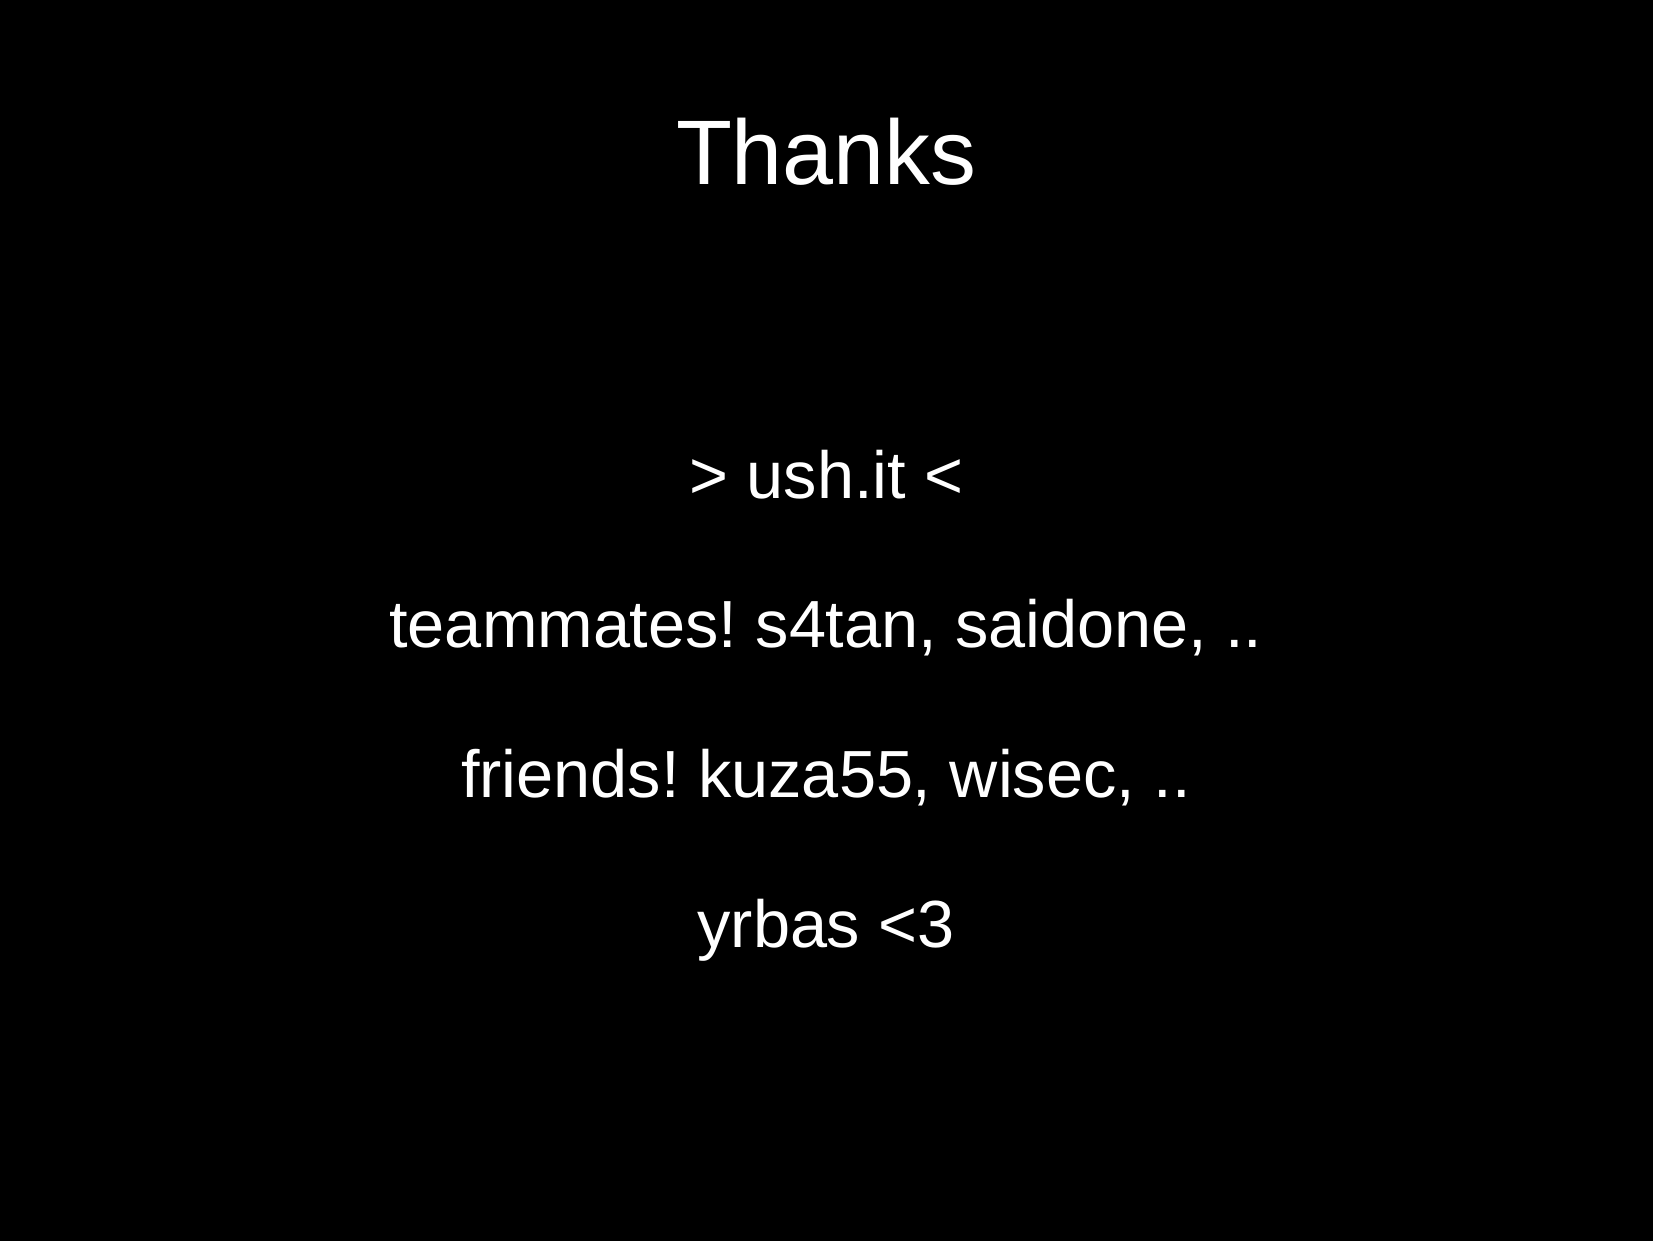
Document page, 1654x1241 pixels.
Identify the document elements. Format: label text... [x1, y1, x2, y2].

subtitle > ush.it < teammates! s4tan, saidone, .. friends! kuza55, wisec, .. yrbas <3 [82, 297, 1571, 1102]
title Thanks [82, 56, 1571, 250]
